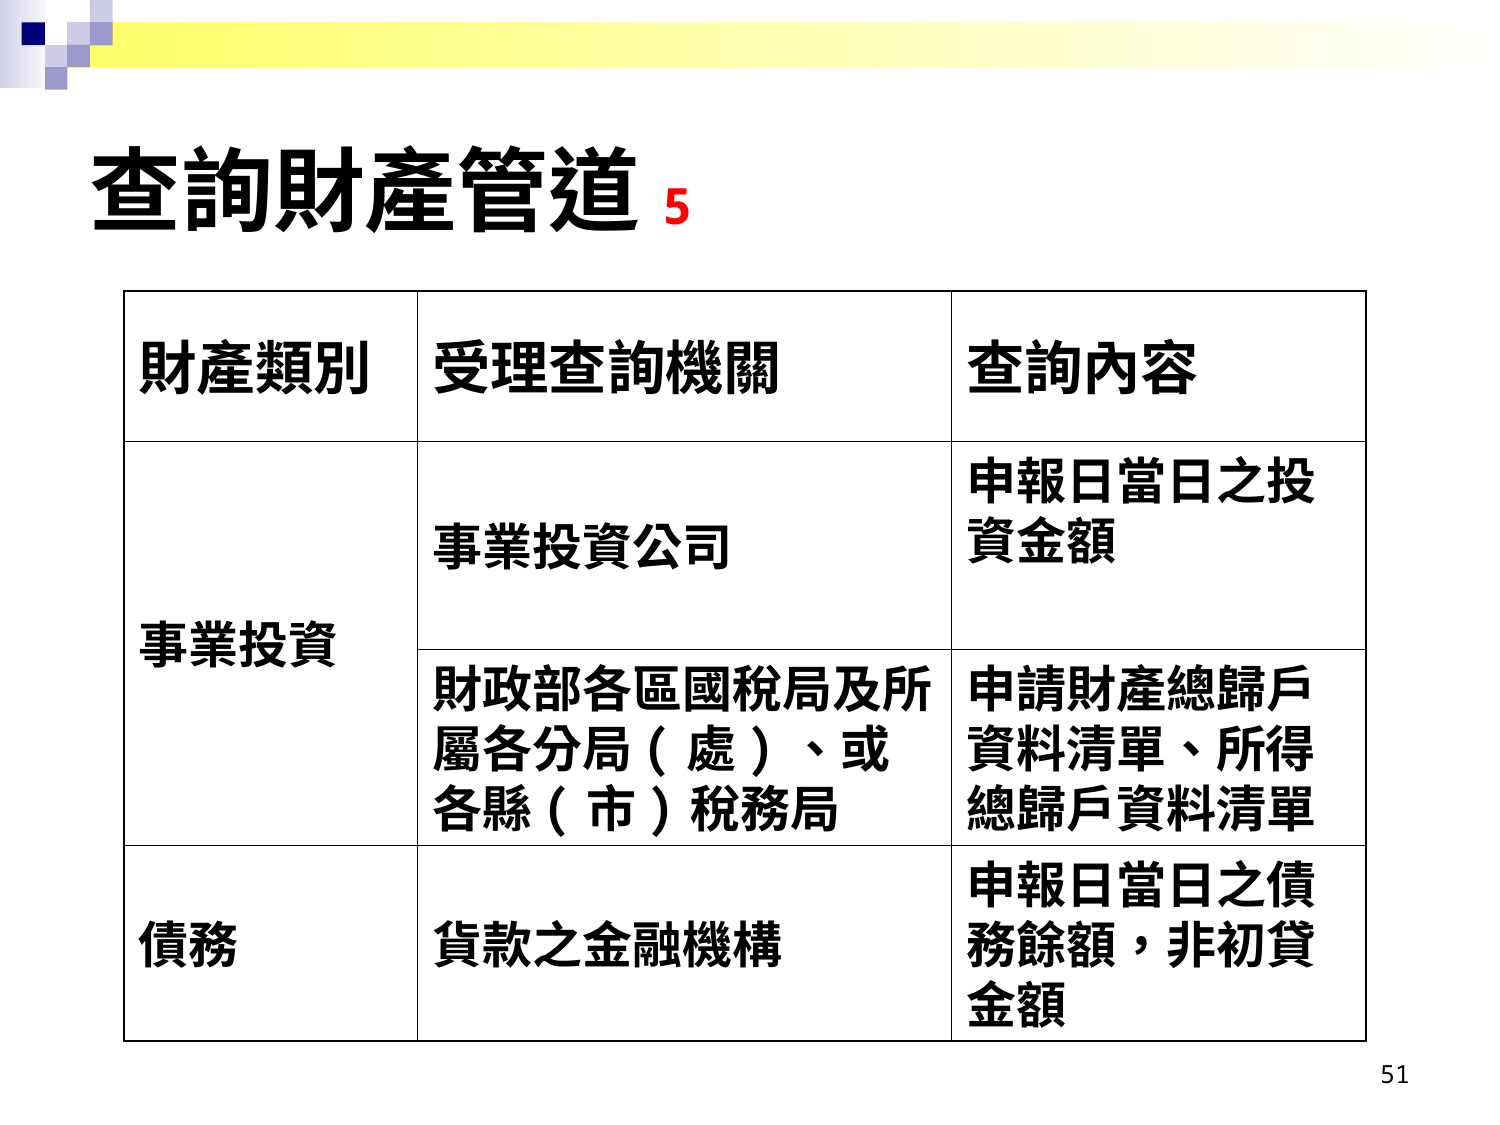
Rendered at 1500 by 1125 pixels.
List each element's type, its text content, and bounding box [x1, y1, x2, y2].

text_box <編號> [431, 22, 436, 67]
table_cell 事業投資 [125, 442, 417, 845]
table_cell 楊小琳 [291, 22, 295, 67]
table_header 財產類別 [125, 292, 417, 441]
text_box 查詢財產管道5 [75, 75, 1426, 300]
table_cell 申報日當日之債務餘額，非初貸金額 [952, 846, 1365, 1040]
table_cell 貨款之金融機構 [418, 846, 951, 1040]
table_header 受理查詢機關 [418, 292, 951, 441]
table_cell 申報日當日之投資金額 [952, 442, 1365, 649]
table_cell 事業投資公司 [418, 442, 951, 649]
table_cell 財政部各區國稅局及所屬各分局(處)、或各縣(市)稅務局 [418, 650, 951, 845]
text_box <編號> [1074, 1025, 1426, 1101]
table_header 查詢內容 [952, 292, 1365, 441]
table_cell 申請財產總歸戶資料清單、所得總歸戶資料清單 [952, 650, 1365, 845]
table_cell 債務 [125, 846, 417, 1040]
